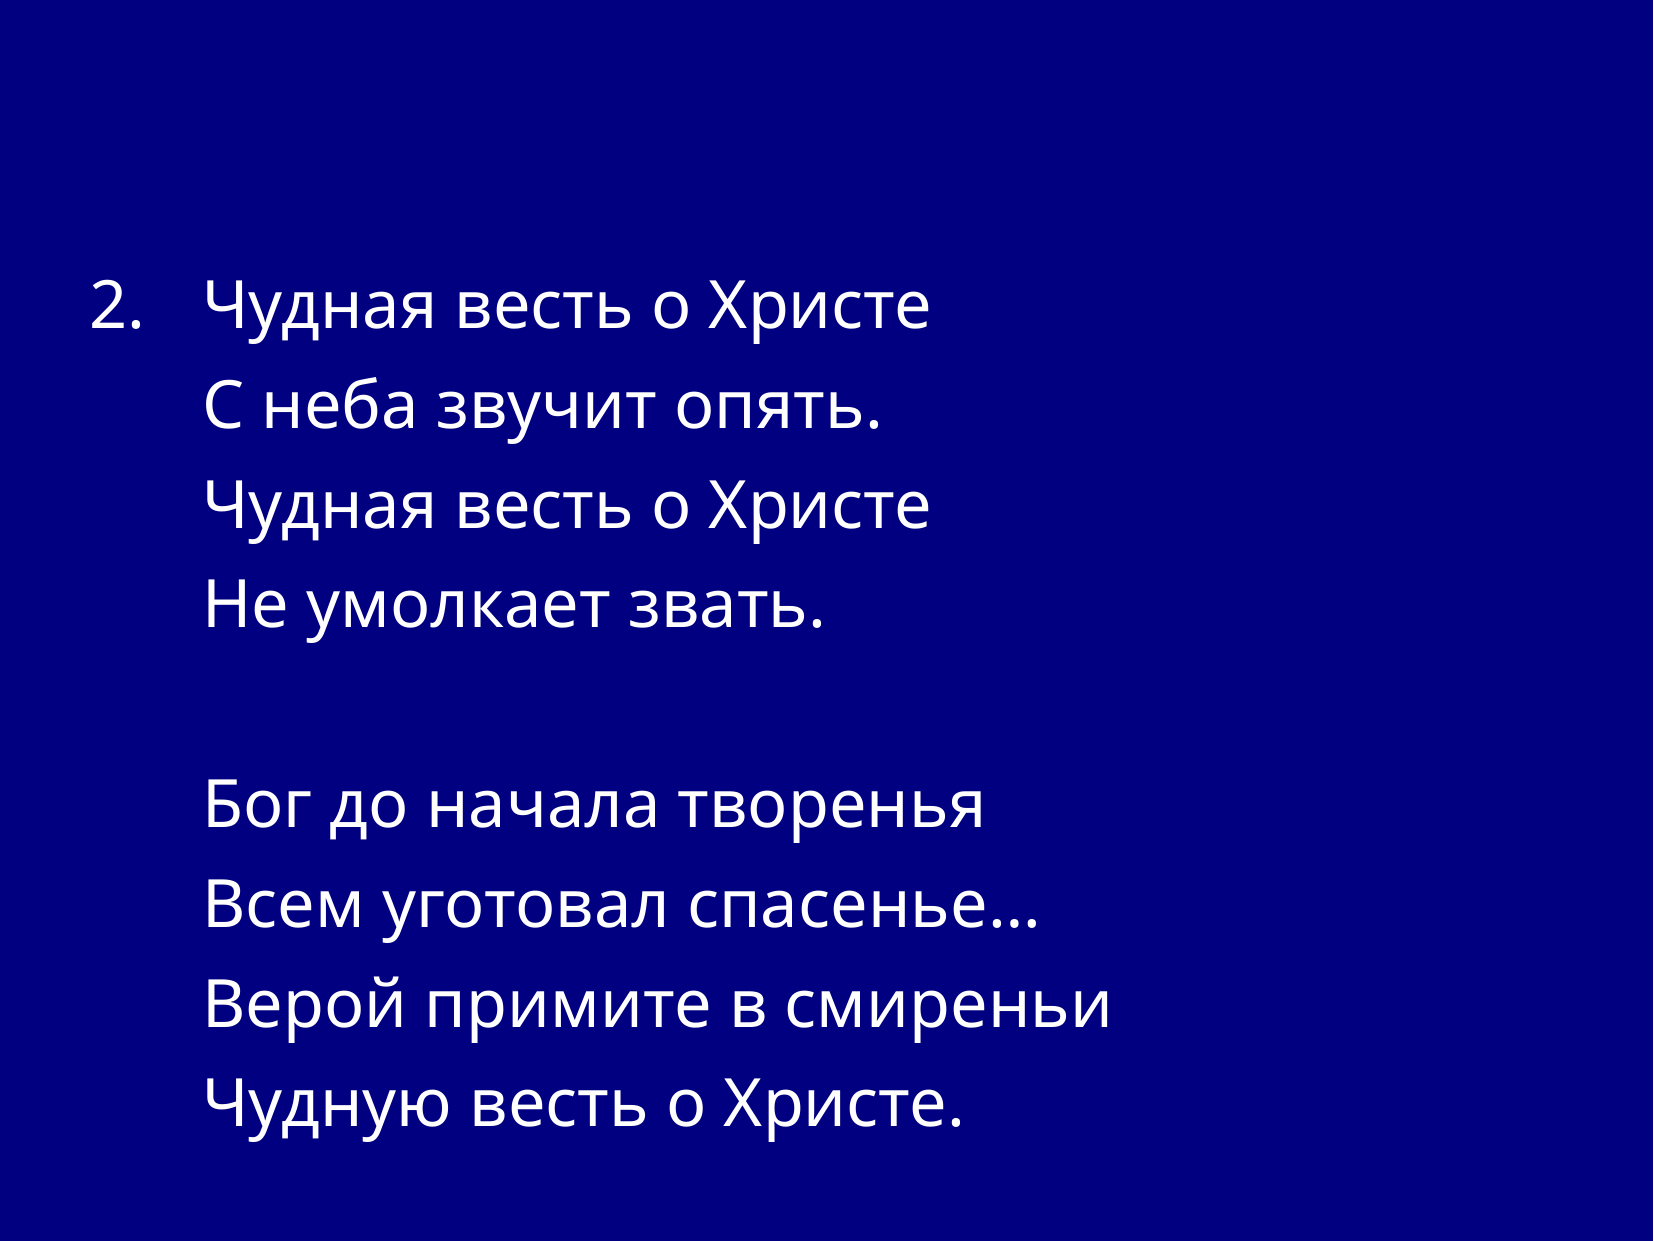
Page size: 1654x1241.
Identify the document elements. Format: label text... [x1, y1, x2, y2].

text_box 2. Чудная весть о Христе С неба звучит опять. Чудная весть о Христе Не умолкает звать. Бог до начала творенья Всем уготовал спасенье… Верой примите в смиреньи Чудную весть о Христе. [75, 150, 1576, 1163]
